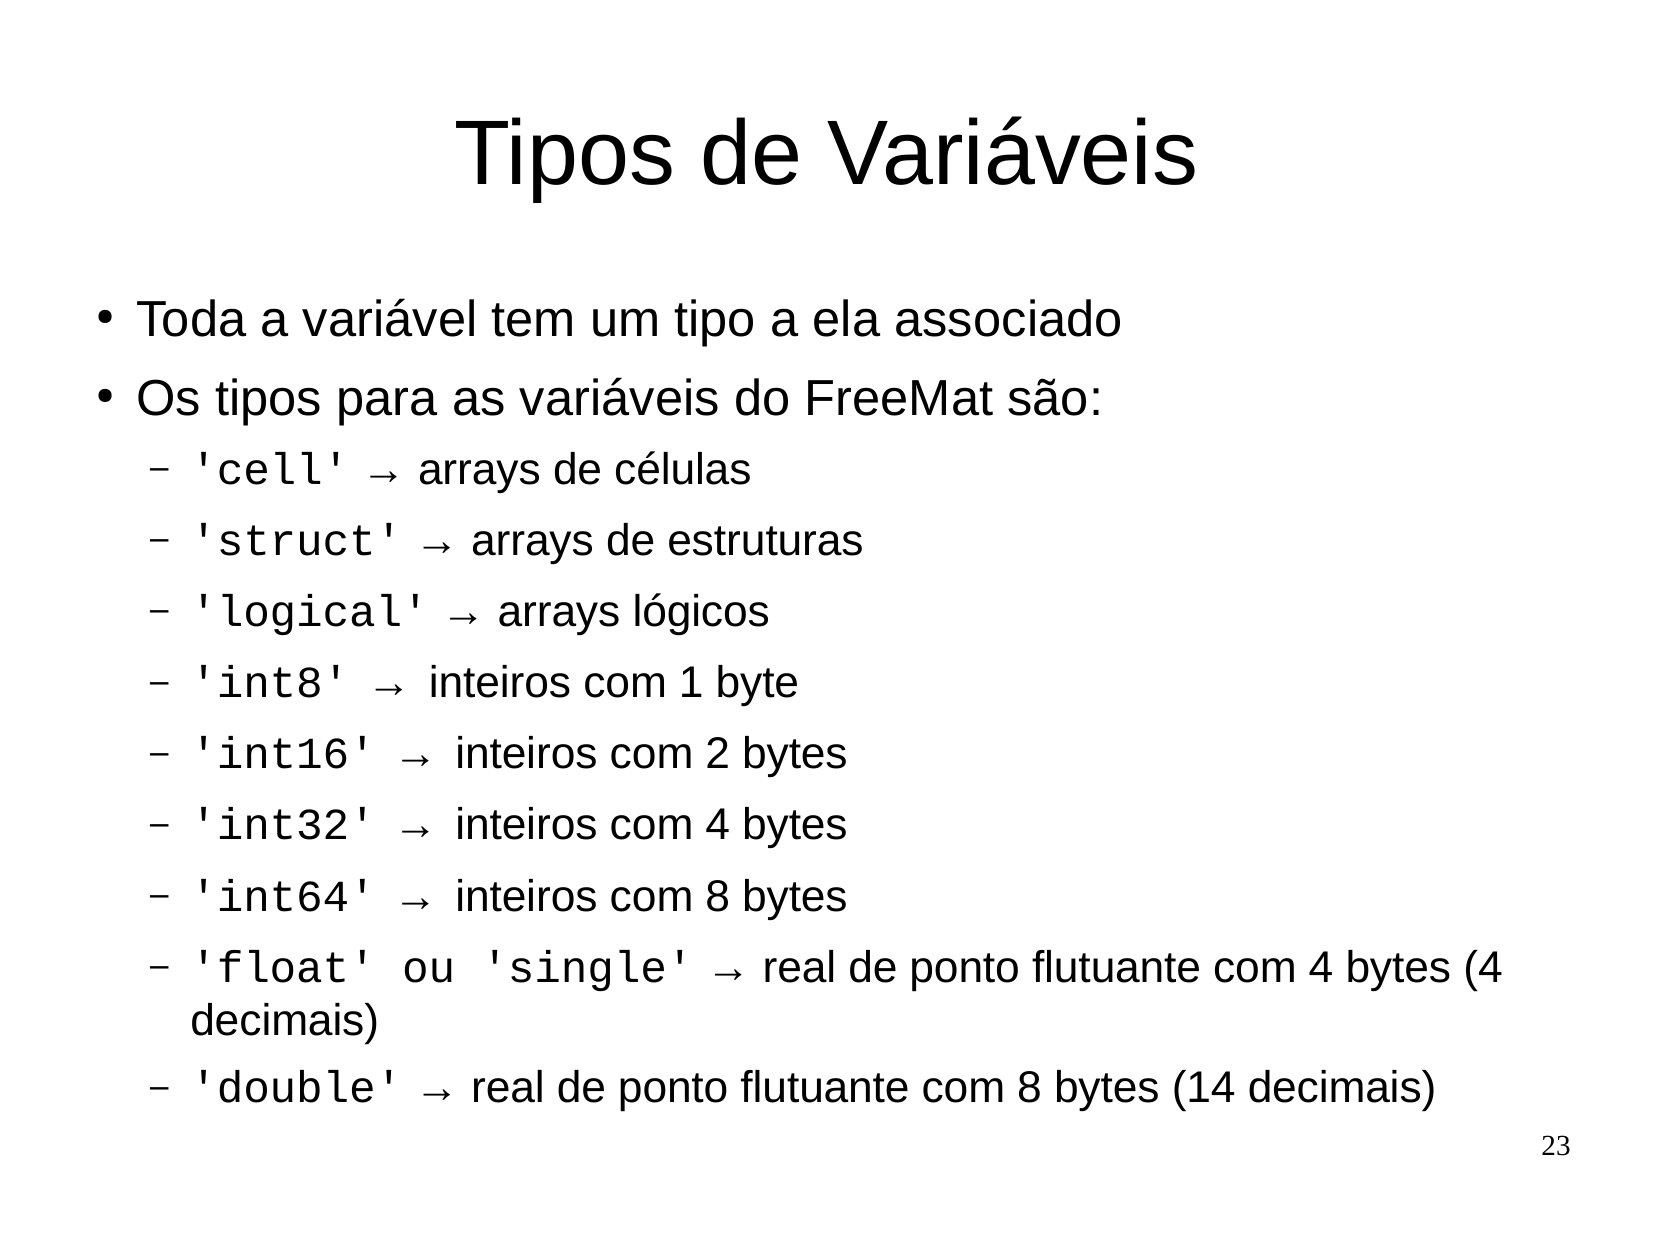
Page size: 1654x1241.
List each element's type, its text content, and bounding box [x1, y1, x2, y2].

list Toda a variável tem um tipo a ela associado Os tipos para as variáveis do FreeMat são: 'cell' → arrays de células 'struct' → arrays de estruturas 'logical' → arrays lógicos 'int8' → inteiros com 1 byte 'int16' → inteiros com 2 bytes 'int32' → inteiros com 4 bytes 'int64' → inteiros com 8 bytes 'float' ou 'single' → real de ponto flutuante com 4 bytes (4 decimais) 'double' → real de ponto flutuante com 8 bytes (14 decimais) [82, 290, 1571, 1123]
title Tipos de Variáveis [82, 49, 1571, 257]
